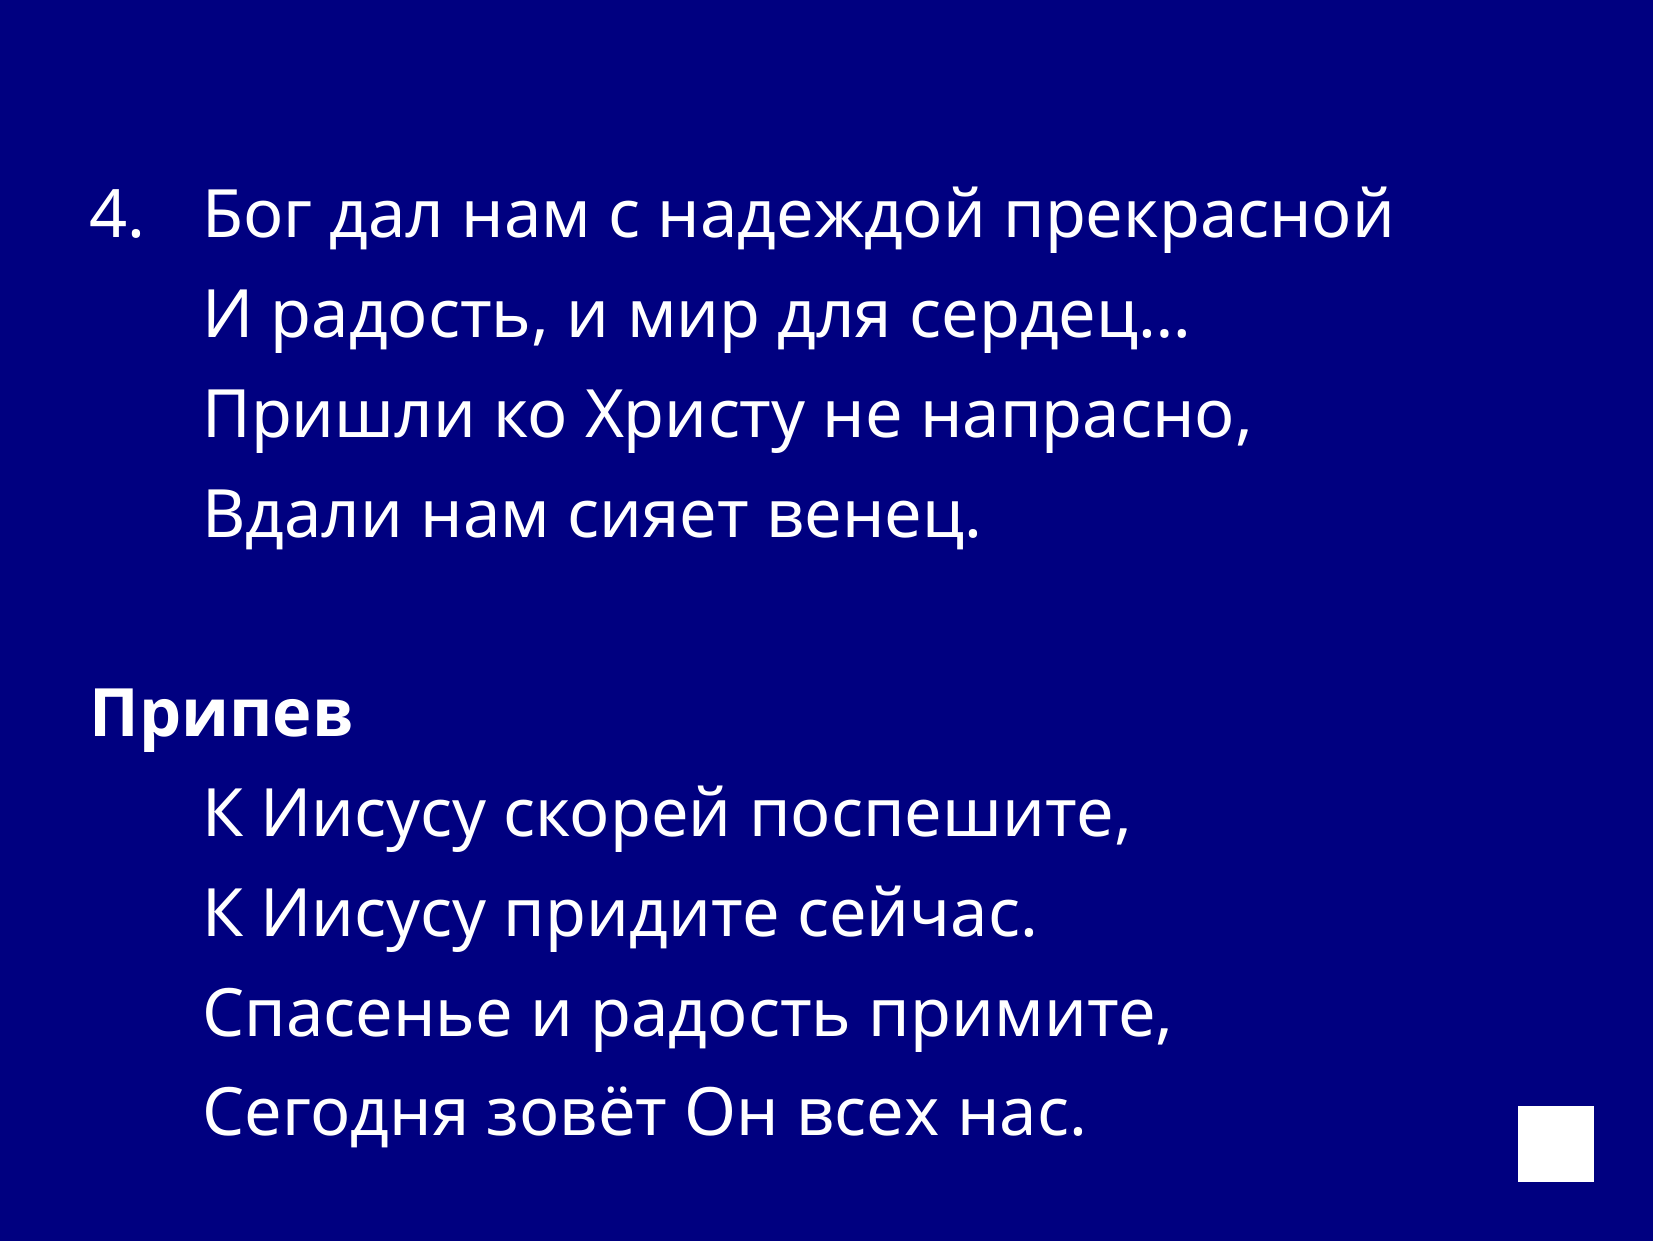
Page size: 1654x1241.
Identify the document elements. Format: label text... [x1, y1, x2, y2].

text_box [1518, 1106, 1594, 1182]
text_box 4. Бог дал нам с надеждой прекрасной И радость, и мир для сердец… Пришли ко Христу не напрасно, Вдали нам сияет венец. Припев К Иисусу скорей поспешите, К Иисусу придите сейчас. Спасенье и радость примите, Сегодня зовёт Он всех нас. [75, 150, 1576, 1163]
